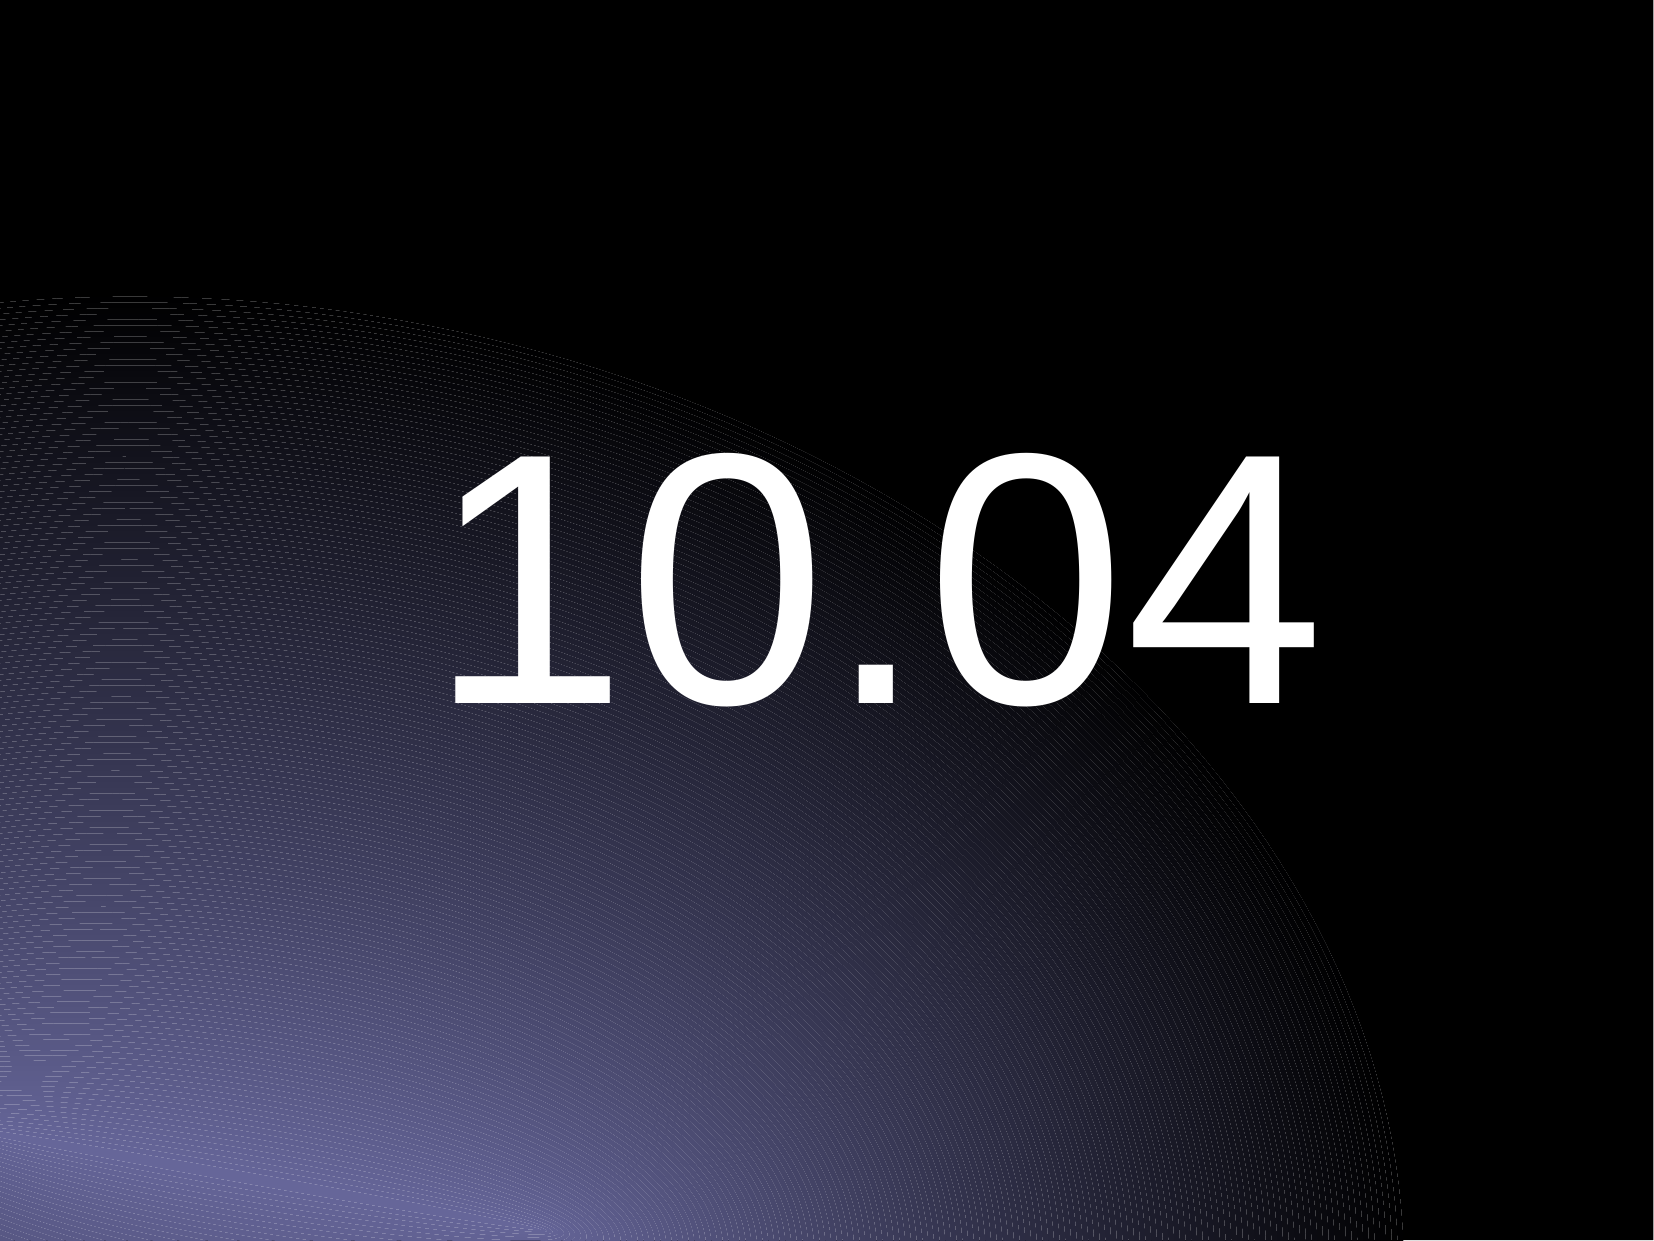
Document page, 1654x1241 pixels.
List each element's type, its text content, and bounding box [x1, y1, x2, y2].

subtitle 10 [82, 56, 826, 1102]
text_box .04 [826, 56, 1571, 1102]
